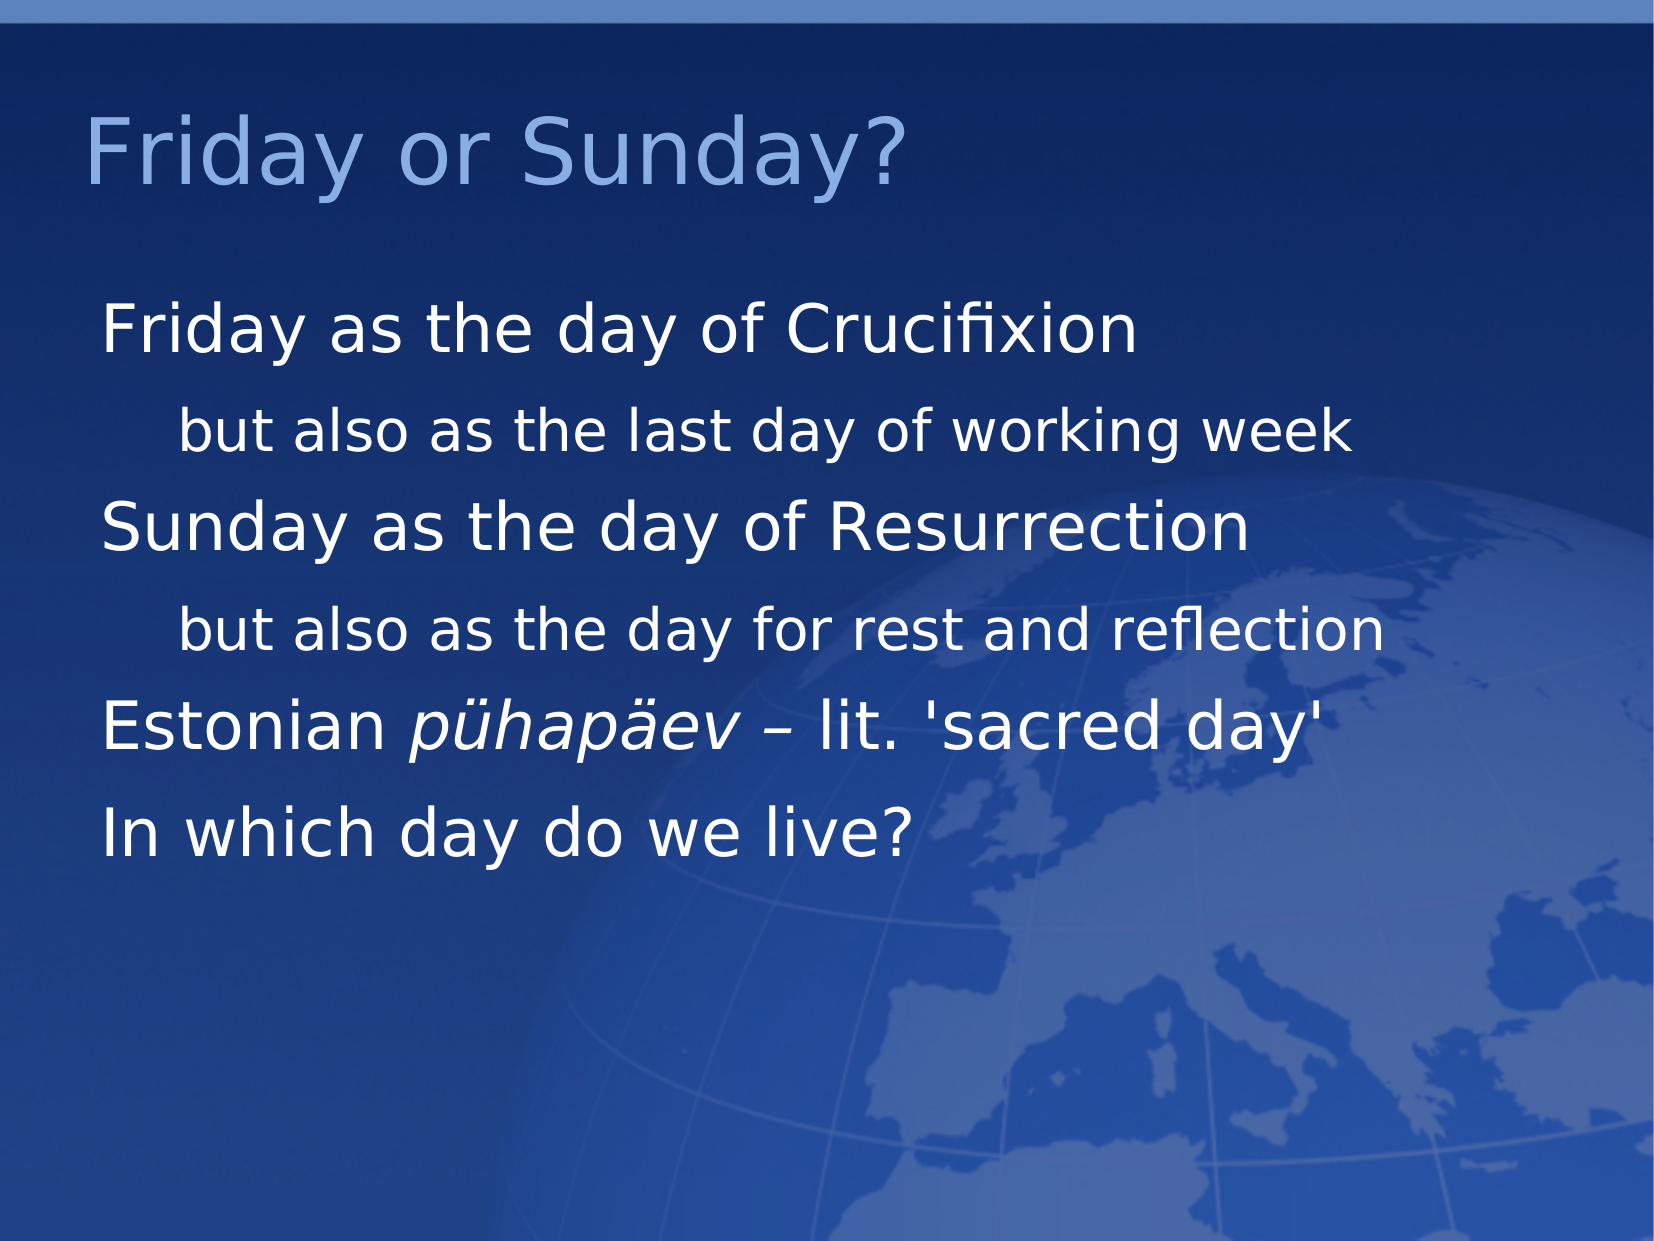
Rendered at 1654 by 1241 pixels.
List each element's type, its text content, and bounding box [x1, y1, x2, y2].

picture [0, 0, 1654, 1241]
list Friday as the day of Crucifixion but also as the last day of working week Sunday as the day of Resurrection but also as the day for rest and reflection Estonian pühapäev – lit. 'sacred day' In which day do we live? [82, 290, 1571, 1094]
title Friday or Sunday? [82, 49, 1571, 257]
